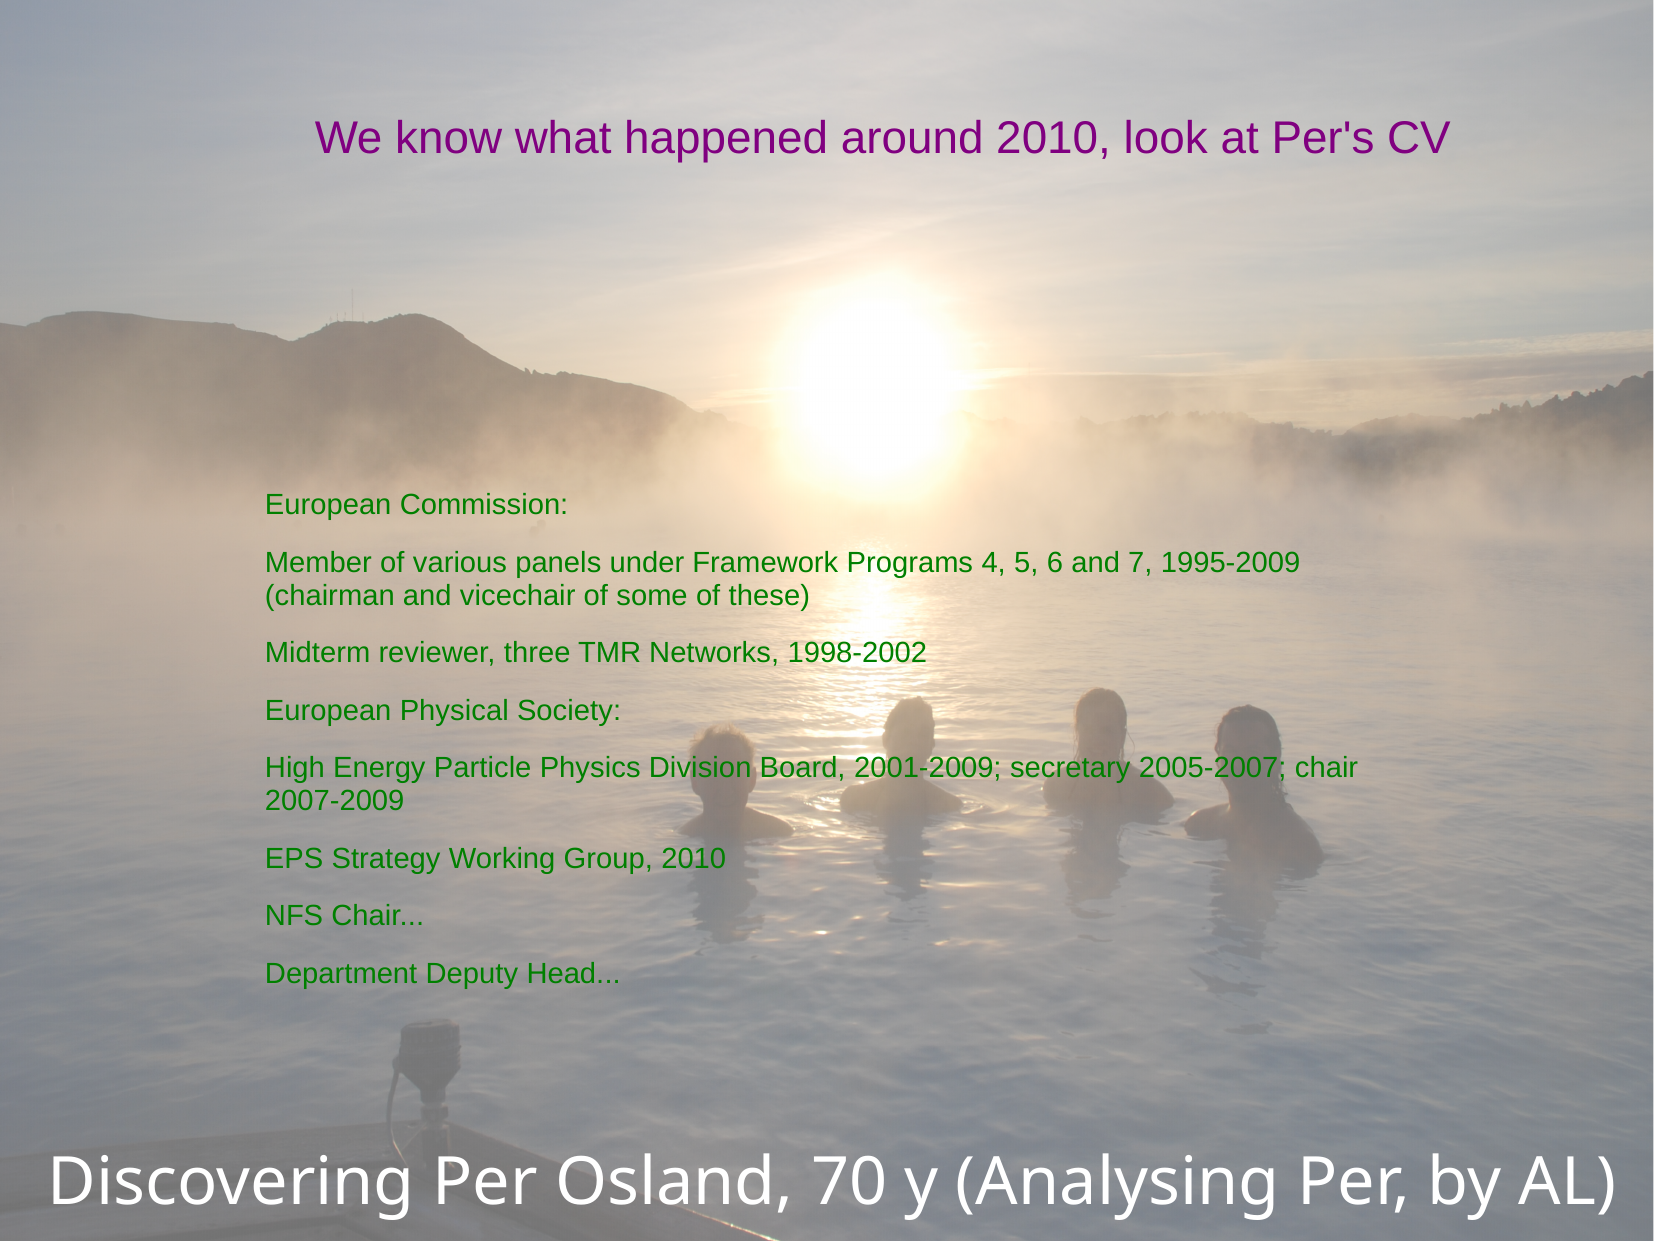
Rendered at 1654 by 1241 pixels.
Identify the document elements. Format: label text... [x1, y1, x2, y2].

text_box European Commission: Member of various panels under Framework Programs 4, 5, 6 and 7, 1995-2009 (chairman and vicechair of some of these) Midterm reviewer, three TMR Networks, 1998-2002 European Physical Society: High Energy Particle Physics Division Board, 2001-2009; secretary 2005-2007; chair 2007-2009 EPS Strategy Working Group, 2010 NFS Chair... Department Deputy Head... [250, 480, 1406, 998]
text_box We know what happened around 2010, look at Per's CV [300, 105, 1467, 172]
